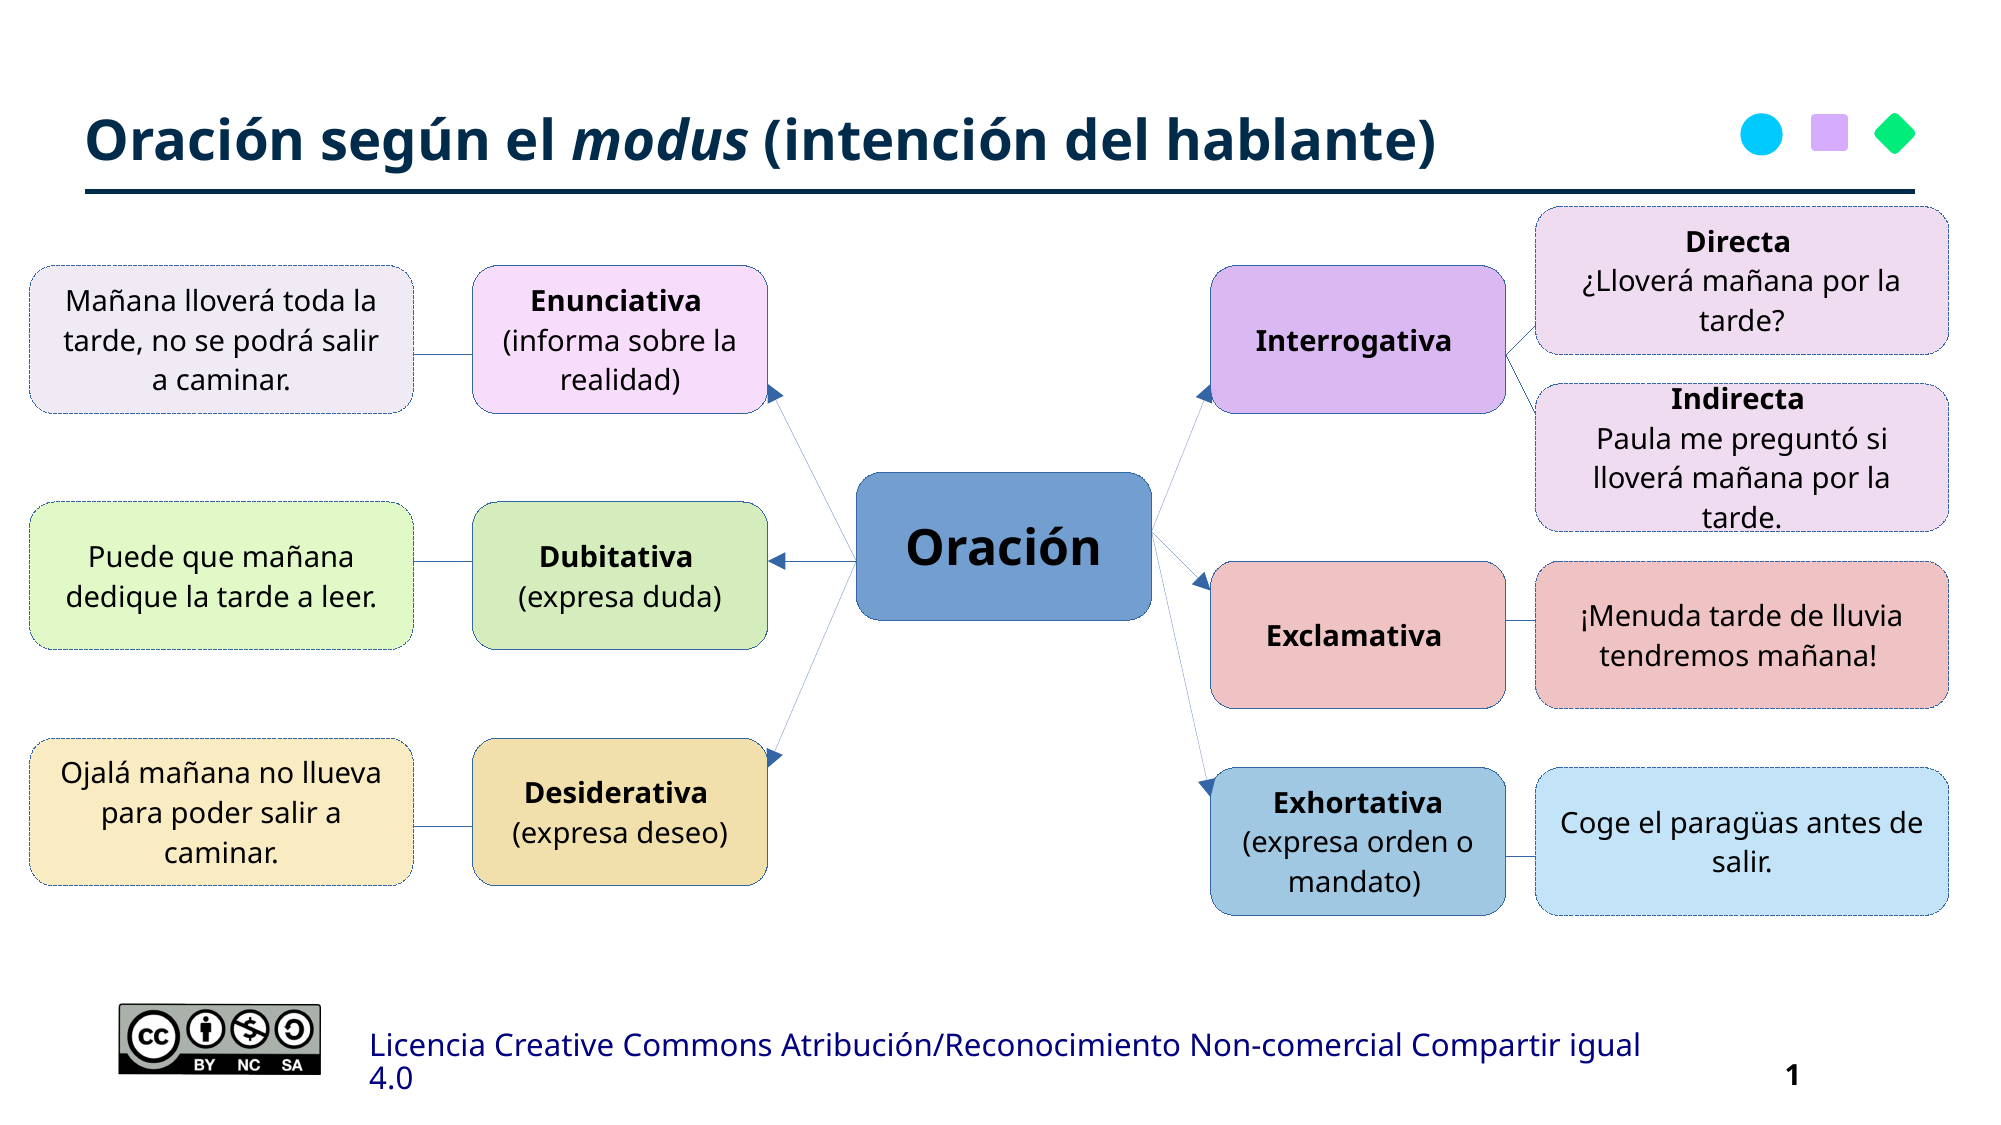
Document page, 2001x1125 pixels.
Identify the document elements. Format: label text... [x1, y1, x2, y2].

text_box Directa ¿Lloverá mañana por la tarde? [1535, 206, 1949, 355]
text_box Desiderativa (expresa deseo) [472, 738, 768, 886]
text_box Dubitativa (expresa duda) [472, 501, 768, 650]
title Oración según el modus (intención del hablante) [84, 29, 1601, 178]
text_box Puede que mañana dedique la tarde a leer. [29, 501, 414, 650]
text_box ¡Menuda tarde de lluvia tendremos mañana! [1535, 561, 1949, 709]
text_box Exhortativa (expresa orden o mandato) [1210, 767, 1506, 916]
text_box Exclamativa [1210, 561, 1506, 709]
text_box Coge el paragüas antes de salir. [1535, 767, 1949, 916]
text_box Indirecta Paula me preguntó si lloverá mañana por la tarde. [1535, 383, 1949, 532]
text_box Ojalá mañana no llueva para poder salir a caminar. [29, 738, 414, 886]
picture [118, 1003, 321, 1075]
text_box Mañana lloverá toda la tarde, no se podrá salir a caminar. [29, 265, 414, 414]
text_box Interrogativa [1210, 265, 1506, 414]
text_box Enunciativa (informa sobre la realidad) [472, 265, 768, 414]
text_box Licencia Creative Commons Atribución/Reconocimiento Non-comercial Compartir igual 4.0 [354, 995, 1684, 1093]
text_box Oración [856, 472, 1152, 621]
